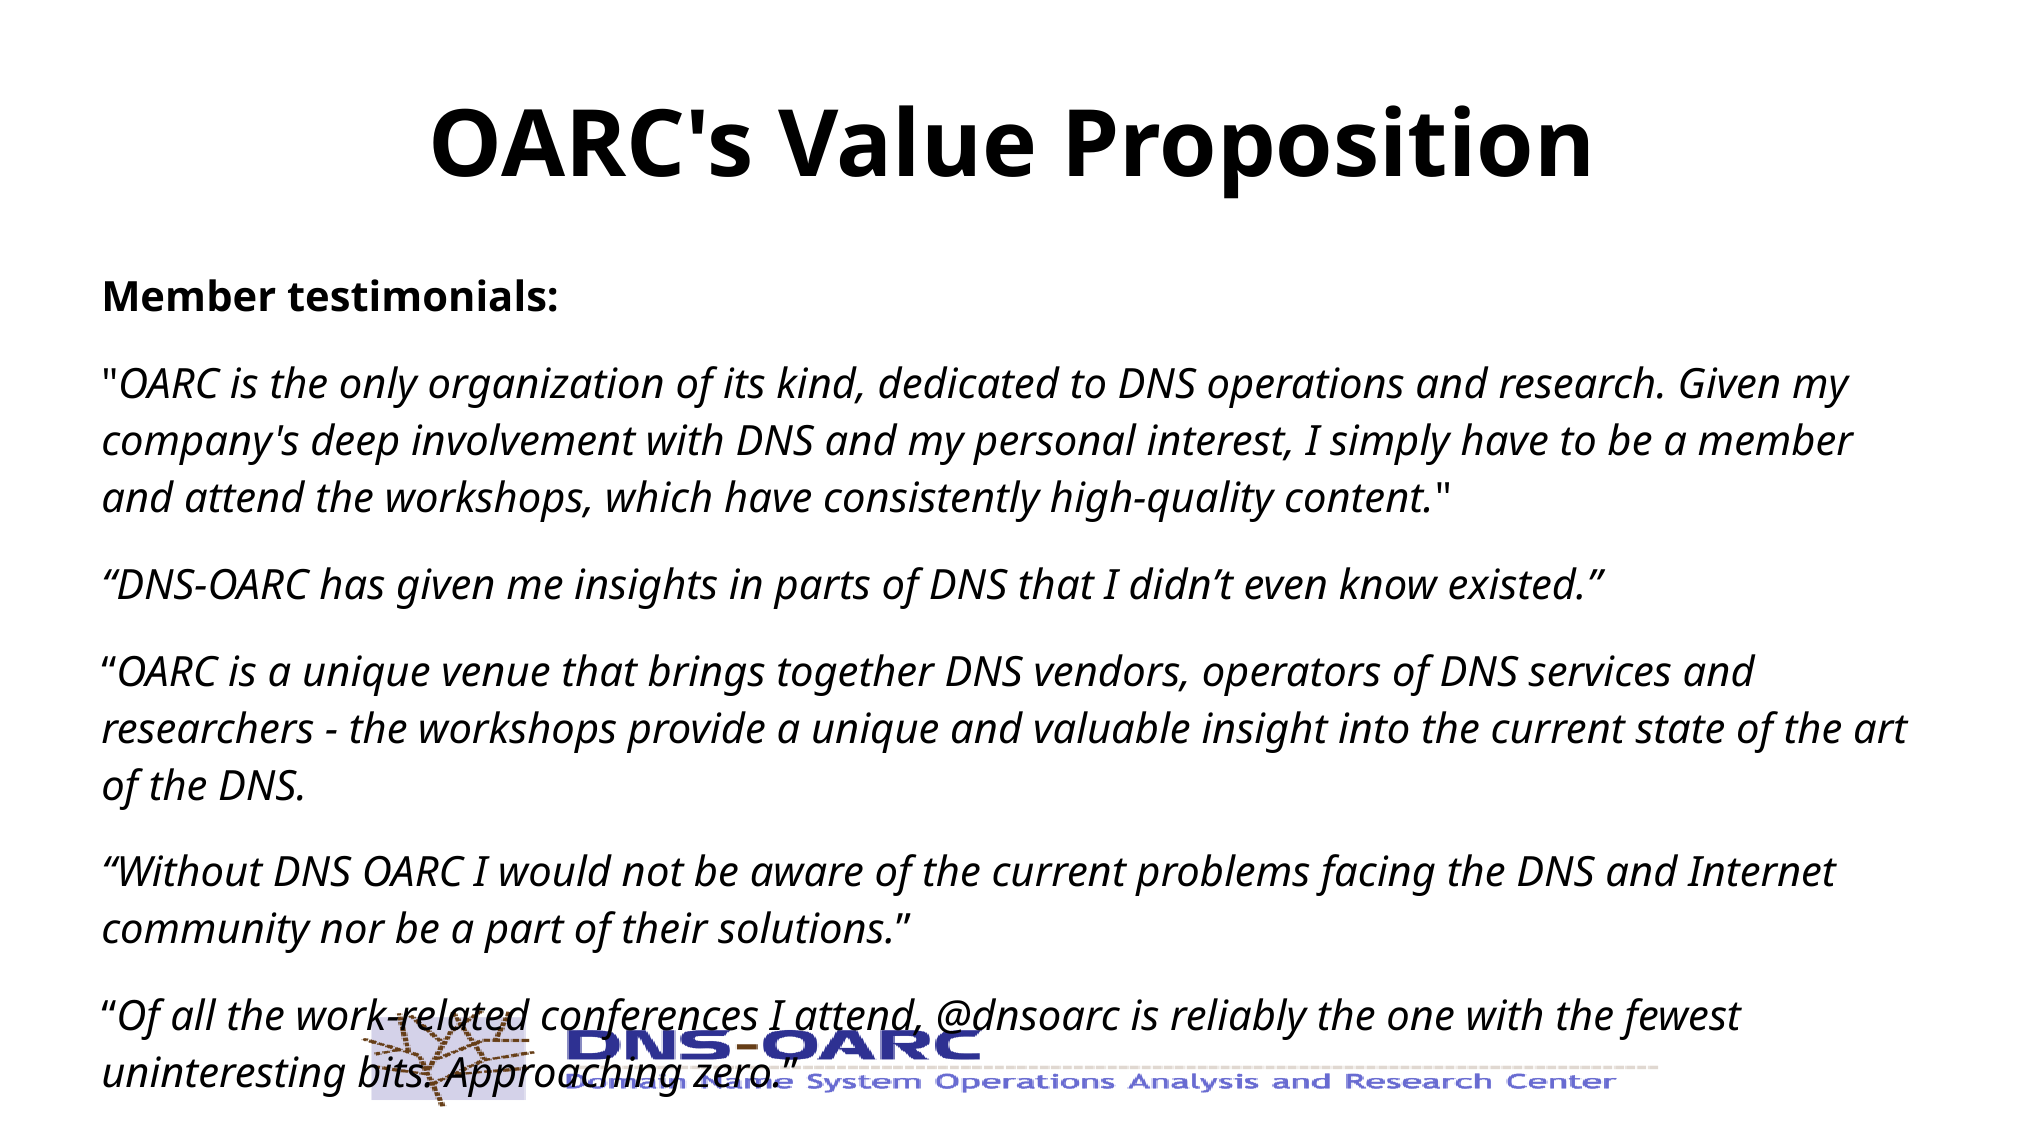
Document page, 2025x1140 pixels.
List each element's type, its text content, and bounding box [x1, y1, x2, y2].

picture [1258, 1010, 1269, 1027]
picture [1694, 1020, 1700, 1027]
picture [948, 1011, 958, 1023]
list Member testimonials: "OARC is the only organization of its kind, dedicated to DNS operations and research. Given my company's deep involvement with DNS and my personal interest, I simply have to be a member and attend the workshops, which have consistently high-quality content." “DNS-OARC has given me insights in parts of DNS that I didn’t even know existed.” “OARC is a unique venue that brings together DNS vendors, operators of DNS services and researchers - the workshops provide a unique and valuable insight into the current state of the art of the DNS. “Without DNS OARC I would not be aware of the current problems facing the DNS and Internet community nor be a part of their solutions.” “Of all the work-related conferences I attend, @dnsoarc is reliably the one with the fewest uninteresting bits. Approaching zero.” [101, 266, 1924, 928]
picture [977, 1010, 988, 1027]
picture [896, 1010, 907, 1027]
title OARC's Value Proposition [101, 45, 1924, 236]
picture [511, 1010, 522, 1027]
picture [289, 1004, 1700, 1113]
